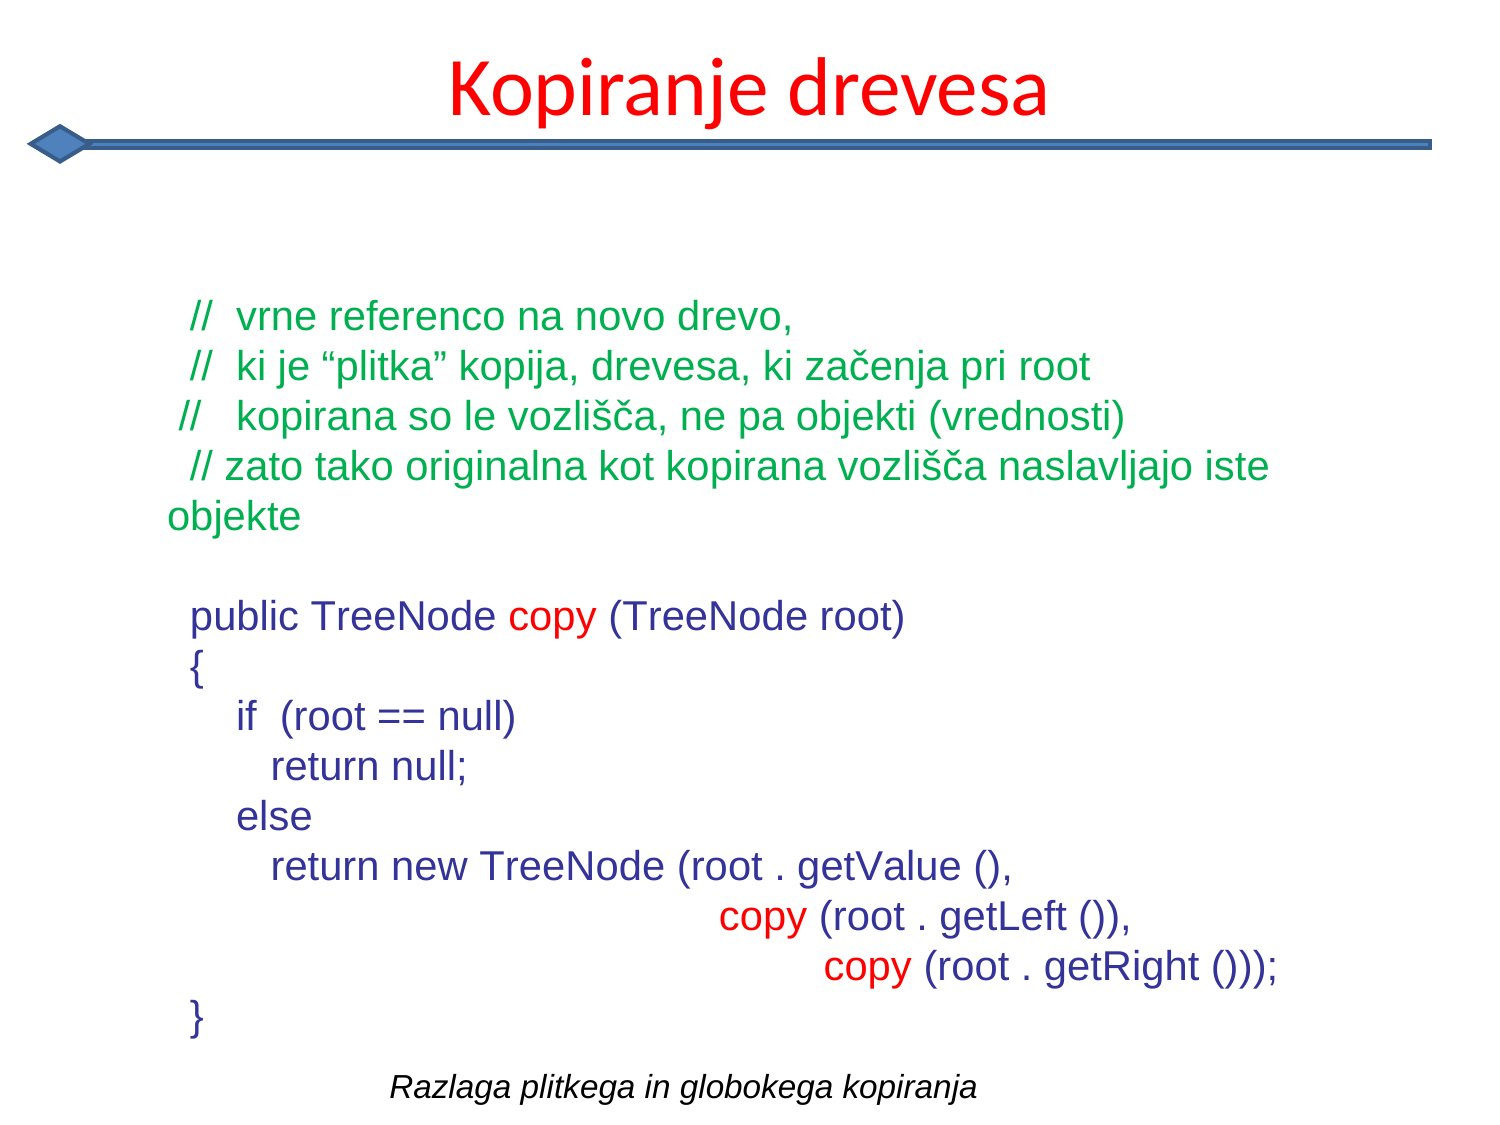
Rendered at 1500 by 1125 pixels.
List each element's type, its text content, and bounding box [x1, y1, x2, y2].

title Kopiranje drevesa [75, 23, 1426, 141]
text_box Razlaga plitkega in globokega kopiranja [374, 1058, 994, 1114]
text_box // vrne referenco na novo drevo, // ki je “plitka” kopija, drevesa, ki začenja pri root // kopirana so le vozlišča, ne pa objekti (vrednosti) // zato tako originalna kot kopirana vozlišča naslavljajo iste objekte public TreeNode copy (TreeNode root) { if (root == null) return null; else return new TreeNode (root . getValue (), copy (root . getLeft ()), copy (root . getRight ())); } [152, 281, 1370, 1047]
